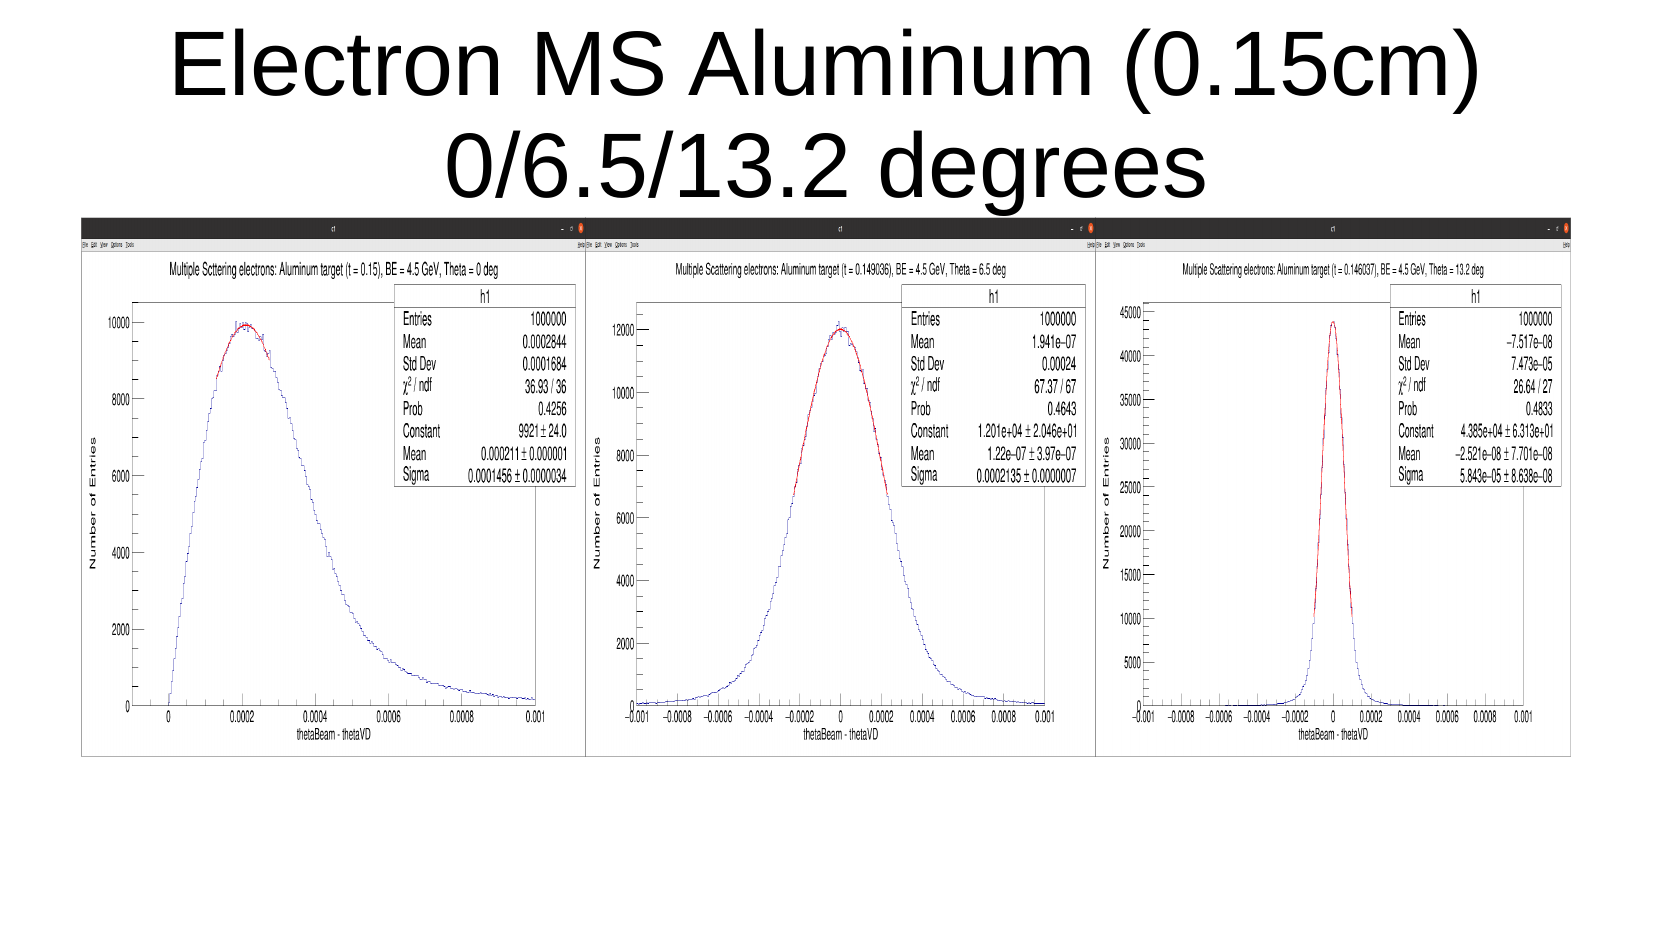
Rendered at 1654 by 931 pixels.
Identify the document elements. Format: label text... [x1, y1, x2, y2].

picture [81, 217, 1571, 758]
title Electron MS Aluminum (0.15cm) 0/6.5/13.2 degrees [82, 12, 1571, 217]
